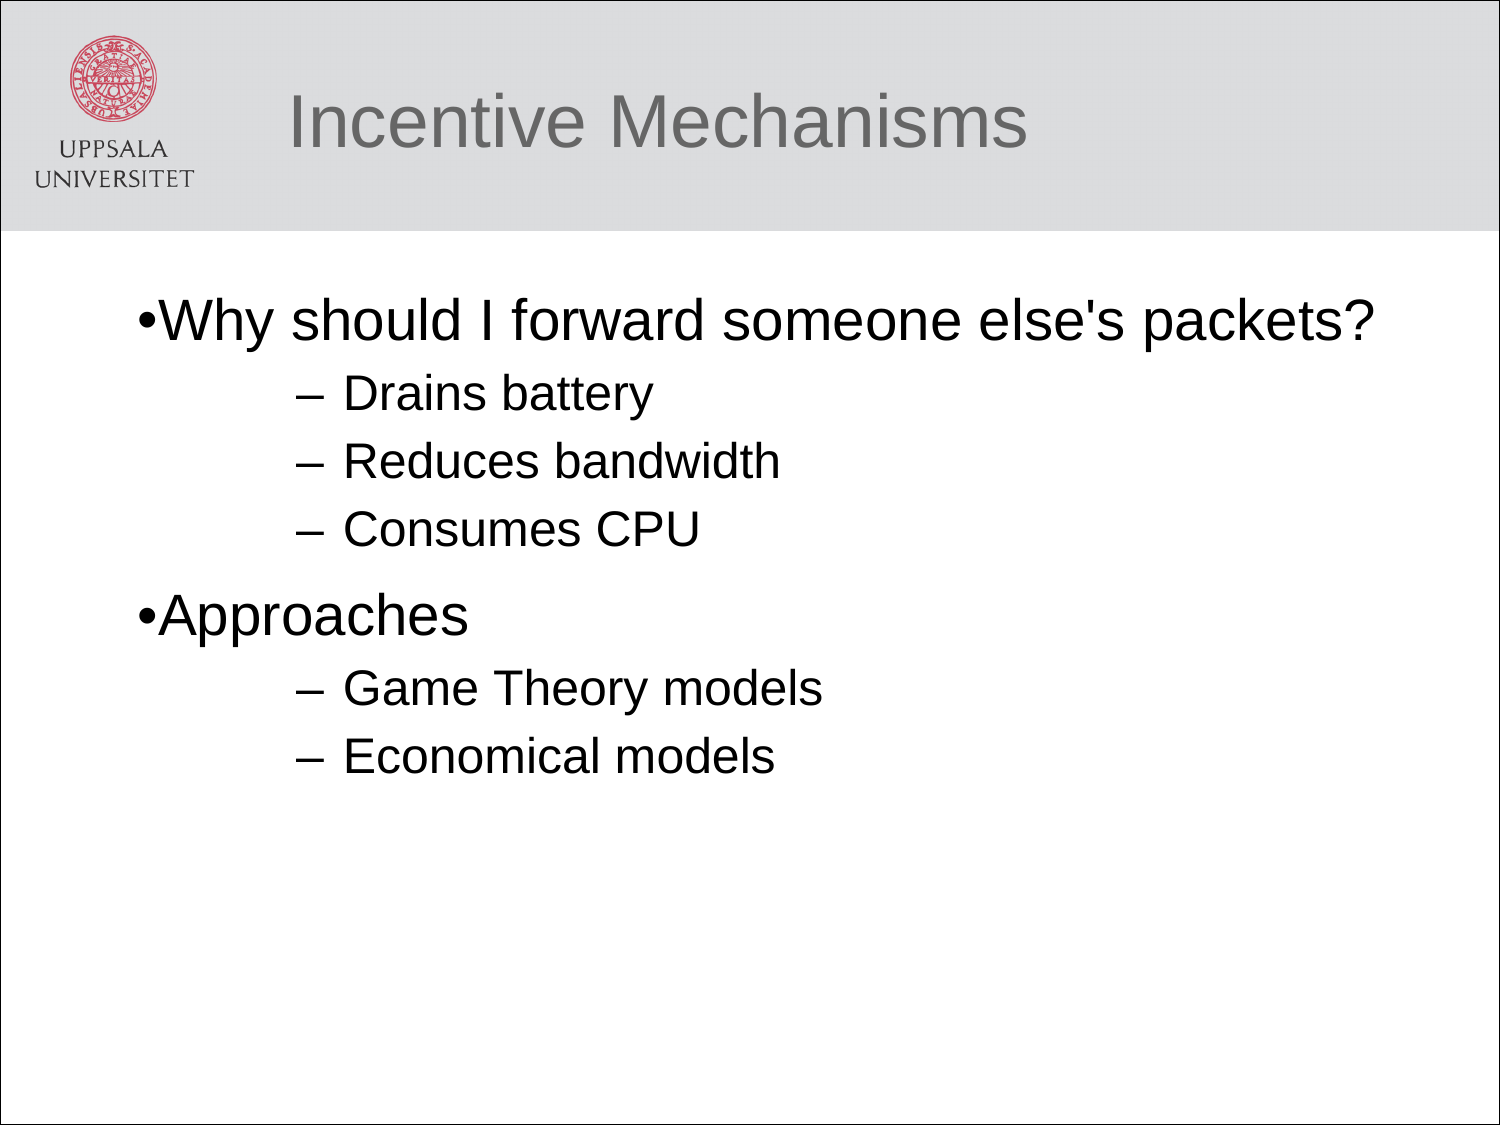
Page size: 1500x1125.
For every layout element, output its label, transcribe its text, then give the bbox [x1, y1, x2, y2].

title Incentive Mechanisms [287, 20, 1388, 222]
list Why should I forward someone else's packets? Drains battery Reduces bandwidth Consumes CPU Approaches Game Theory models Economical models [137, 287, 1388, 1001]
picture [1, 1, 1499, 231]
